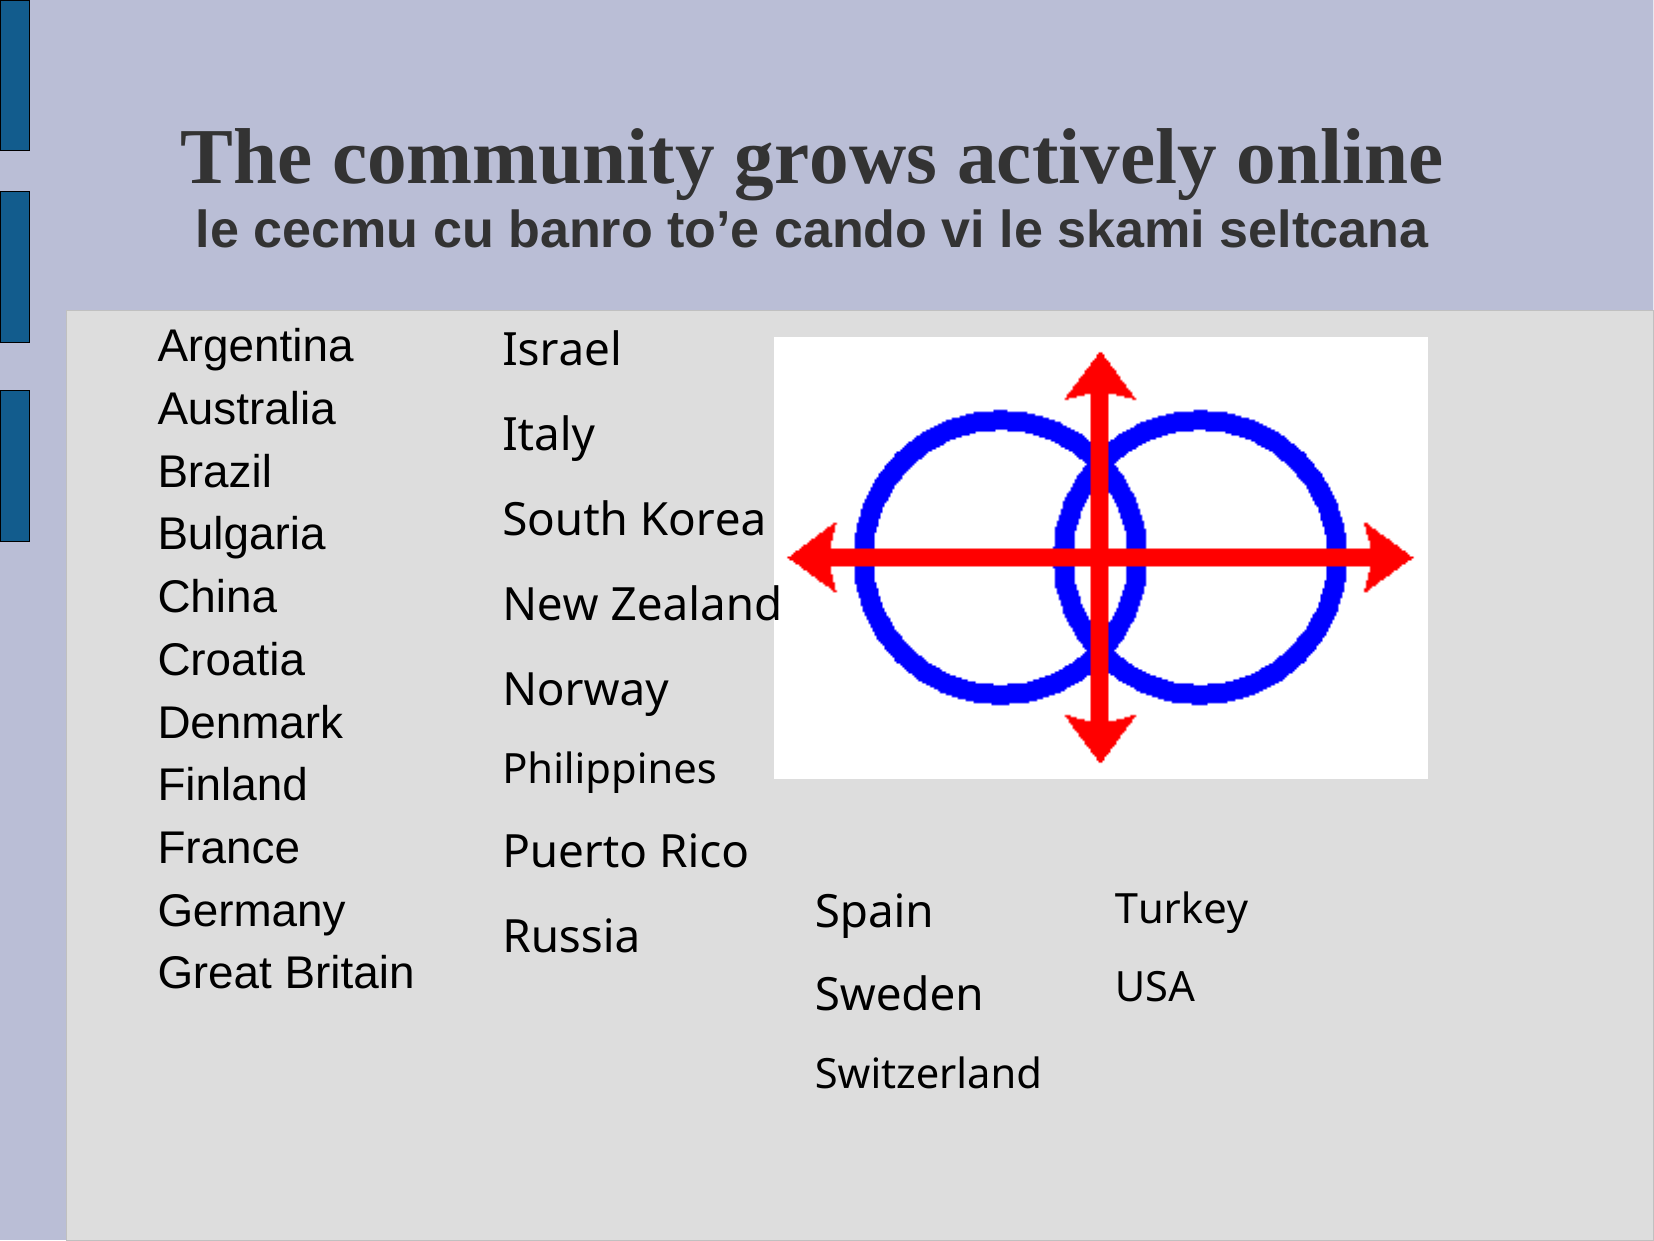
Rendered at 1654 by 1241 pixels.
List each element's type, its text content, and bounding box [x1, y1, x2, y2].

picture [801, 337, 1428, 779]
text_box Turkey USA [1099, 875, 1425, 1019]
list Argentina Australia Brazil Bulgaria China Croatia Denmark Finland France Germany Great Britain [125, 312, 488, 1126]
title The community grows actively online le cecmu cu banro to’e cando vi le skami seltcana [142, 93, 1482, 267]
text_box Spain Sweden Switzerland [799, 875, 1125, 1107]
text_box Israel Italy South Korea New Zealand Norway Philippines Puerto Rico Russia [487, 312, 801, 972]
